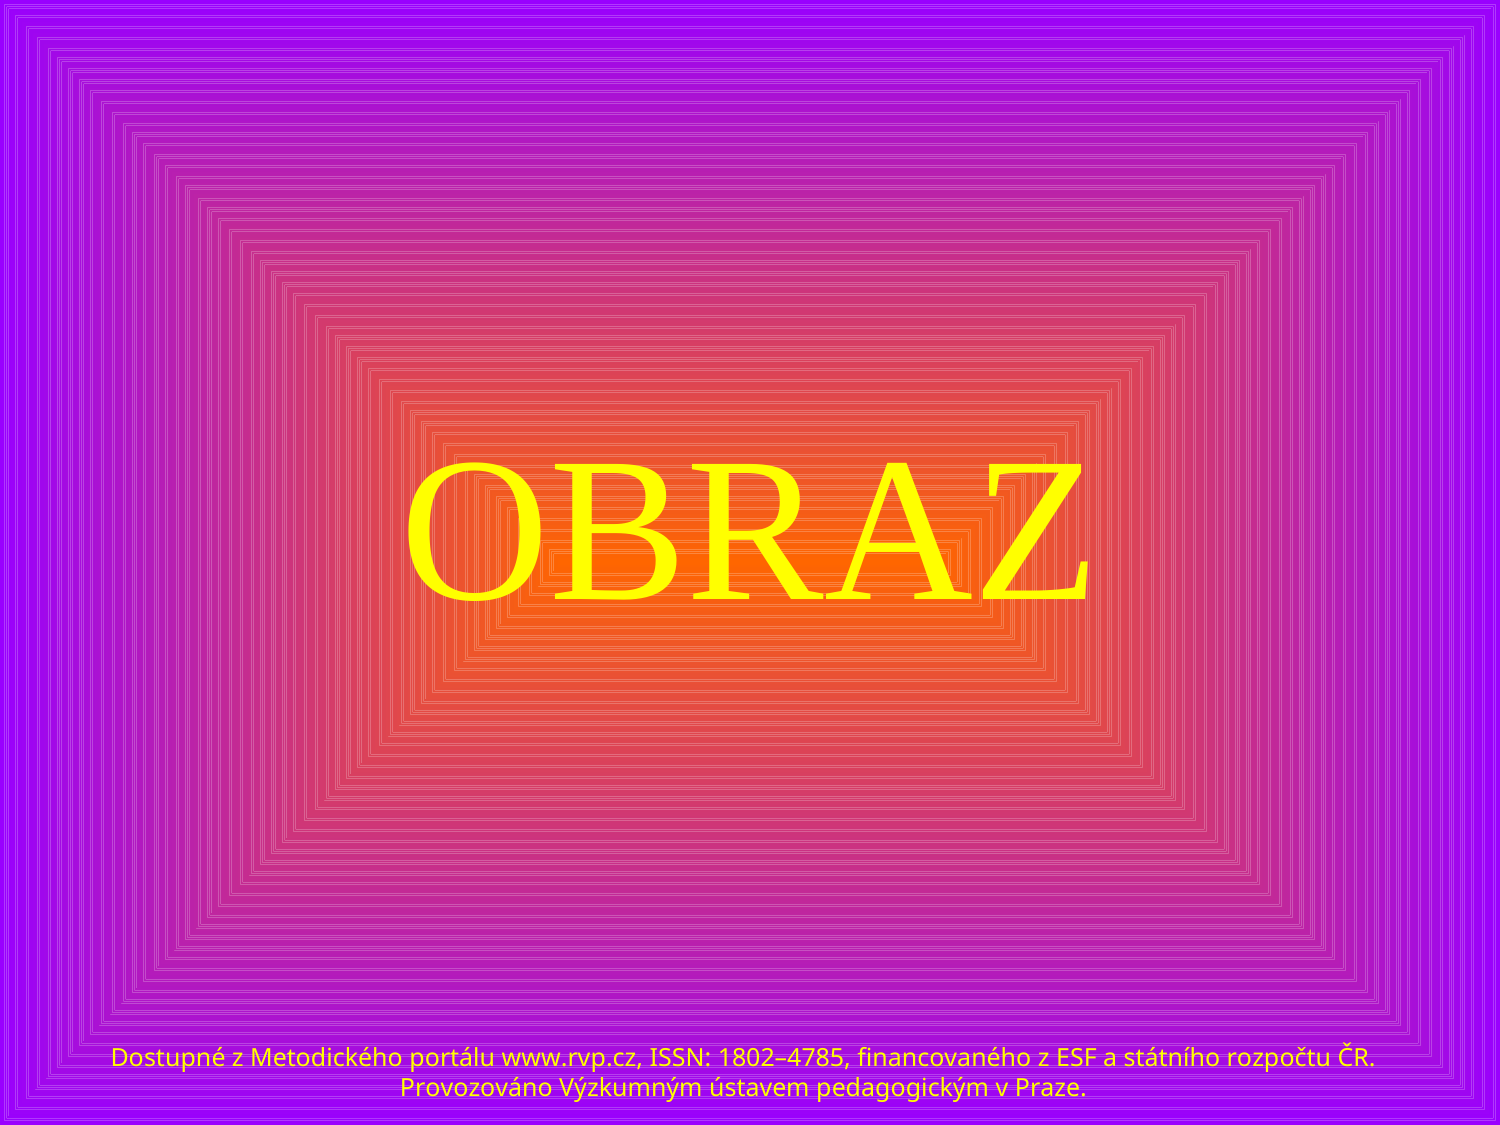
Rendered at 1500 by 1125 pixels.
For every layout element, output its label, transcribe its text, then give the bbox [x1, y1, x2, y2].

text_box Dostupné z Metodického portálu www.rvp.cz, ISSN: 1802–4785, financovaného z ESF a státního rozpočtu ČR. Provozováno Výzkumným ústavem pedagogickým v Praze. [35, 1041, 1454, 1102]
text_box OBRAZ [0, 385, 1500, 649]
